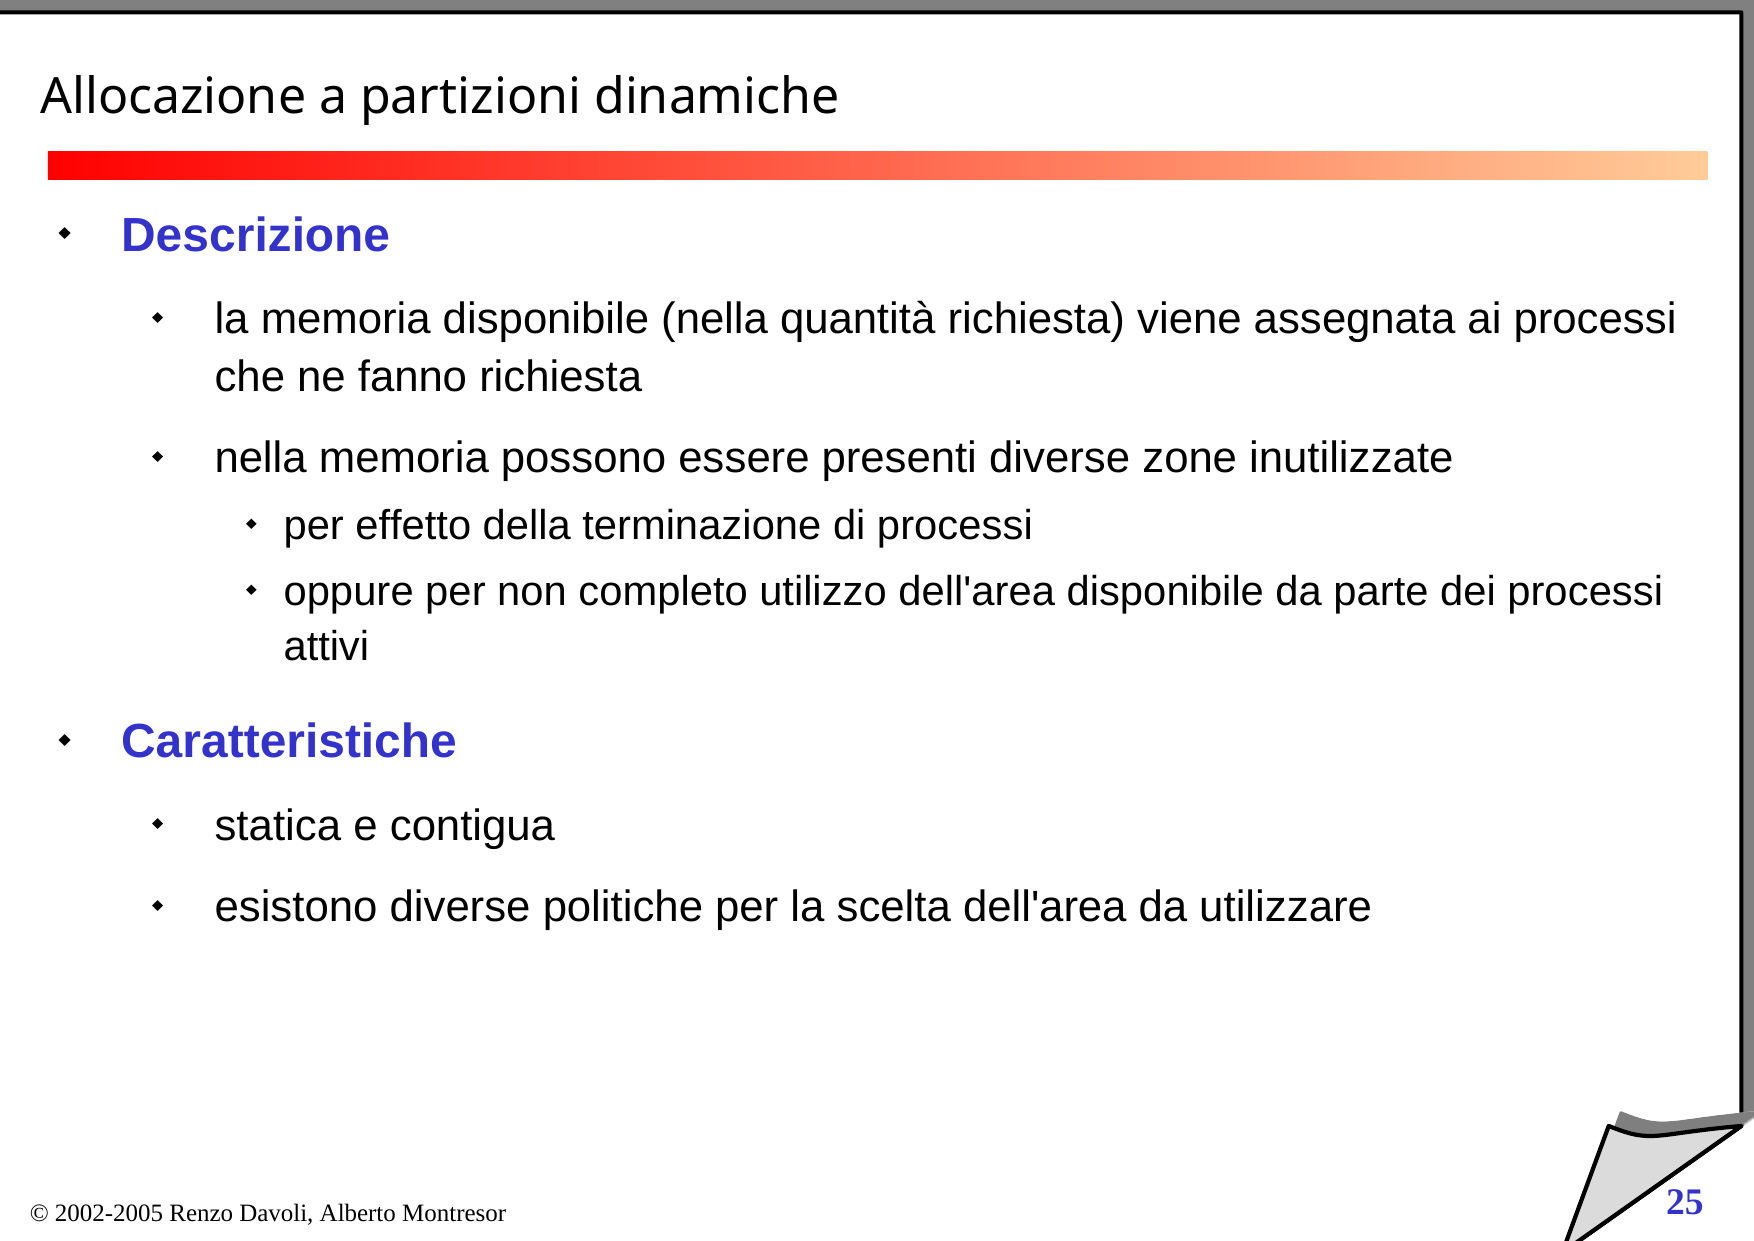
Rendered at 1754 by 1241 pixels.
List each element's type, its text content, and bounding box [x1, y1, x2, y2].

list Descrizione la memoria disponibile (nella quantità richiesta) viene assegnata ai processi che ne fanno richiesta nella memoria possono essere presenti diverse zone inutilizzate per effetto della terminazione di processi oppure per non completo utilizzo dell'area disponibile da parte dei processi attivi Caratteristiche statica e contigua esistono diverse politiche per la scelta dell'area da utilizzare [58, 206, 1696, 1005]
title Allocazione a partizioni dinamiche [40, 49, 1714, 144]
text_box MMU [750, 152, 754, 179]
